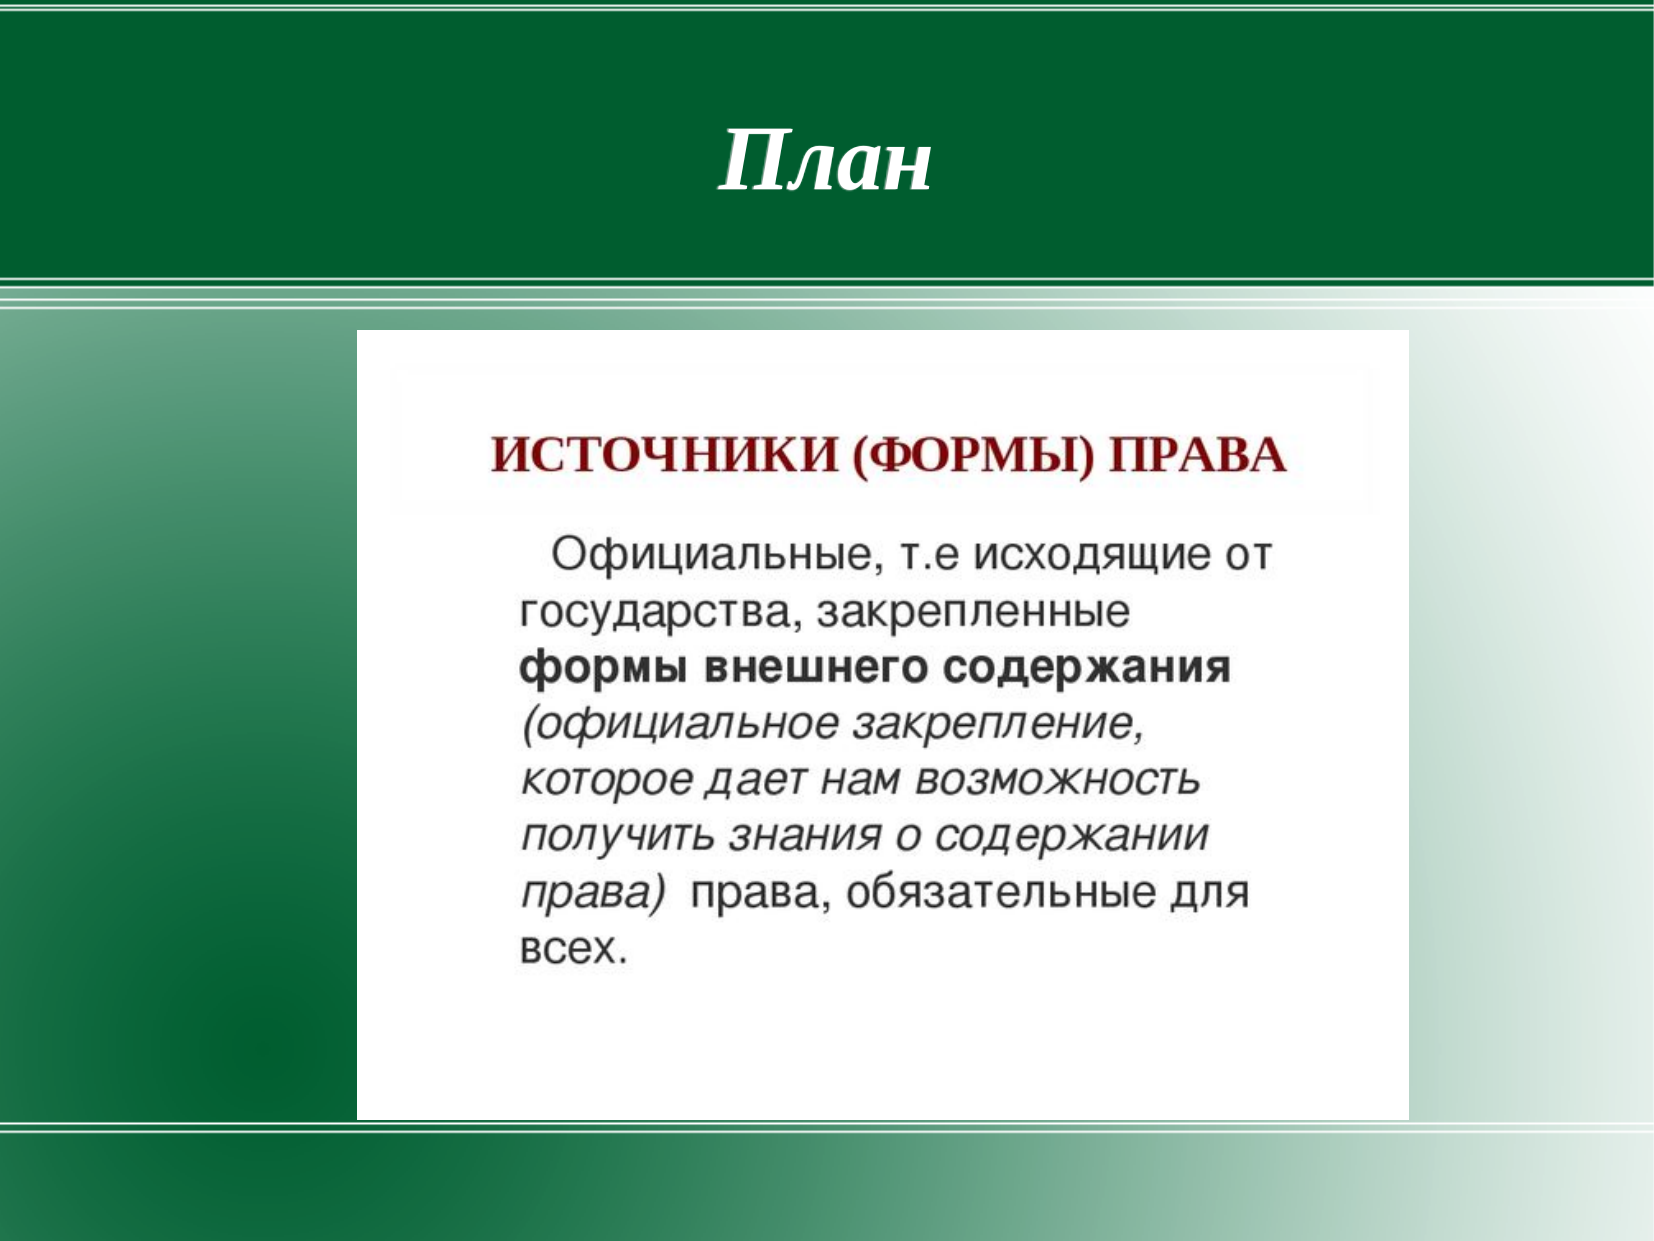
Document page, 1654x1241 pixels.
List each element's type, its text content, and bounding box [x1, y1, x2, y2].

picture [357, 330, 1409, 1120]
title План [82, 49, 1571, 257]
